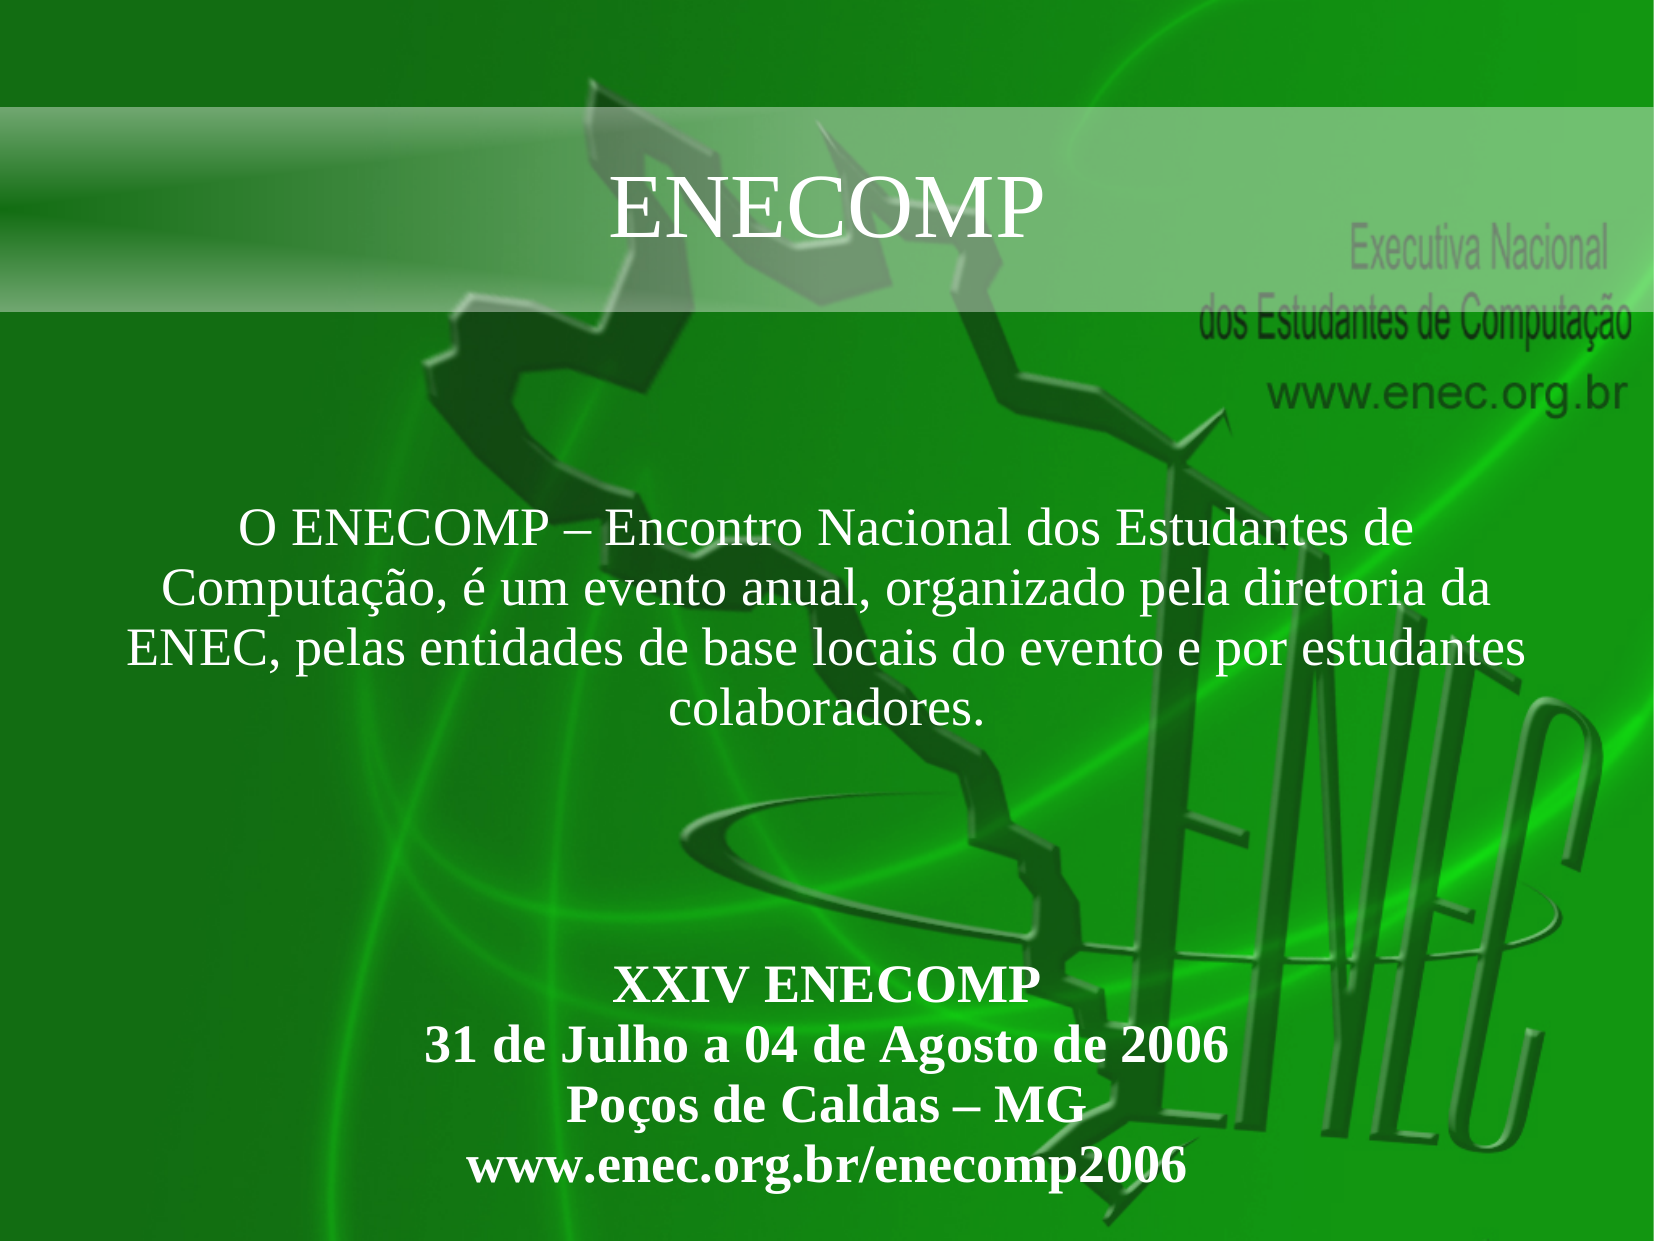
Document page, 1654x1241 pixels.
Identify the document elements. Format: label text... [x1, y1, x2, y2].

title ENECOMP [121, 102, 1534, 226]
text_box XXIV ENECOMP 31 de Julho a 04 de Agosto de 2006 Poços de Caldas – MG www.enec.org.br/enecomp2006 [121, 683, 1534, 1241]
subtitle O ENECOMP – Encontro Nacional dos Estudantes de Computação, é um evento anual, organizado pela diretoria da ENEC, pelas entidades de base locais do evento e por estudantes colaboradores. [121, 226, 1534, 683]
